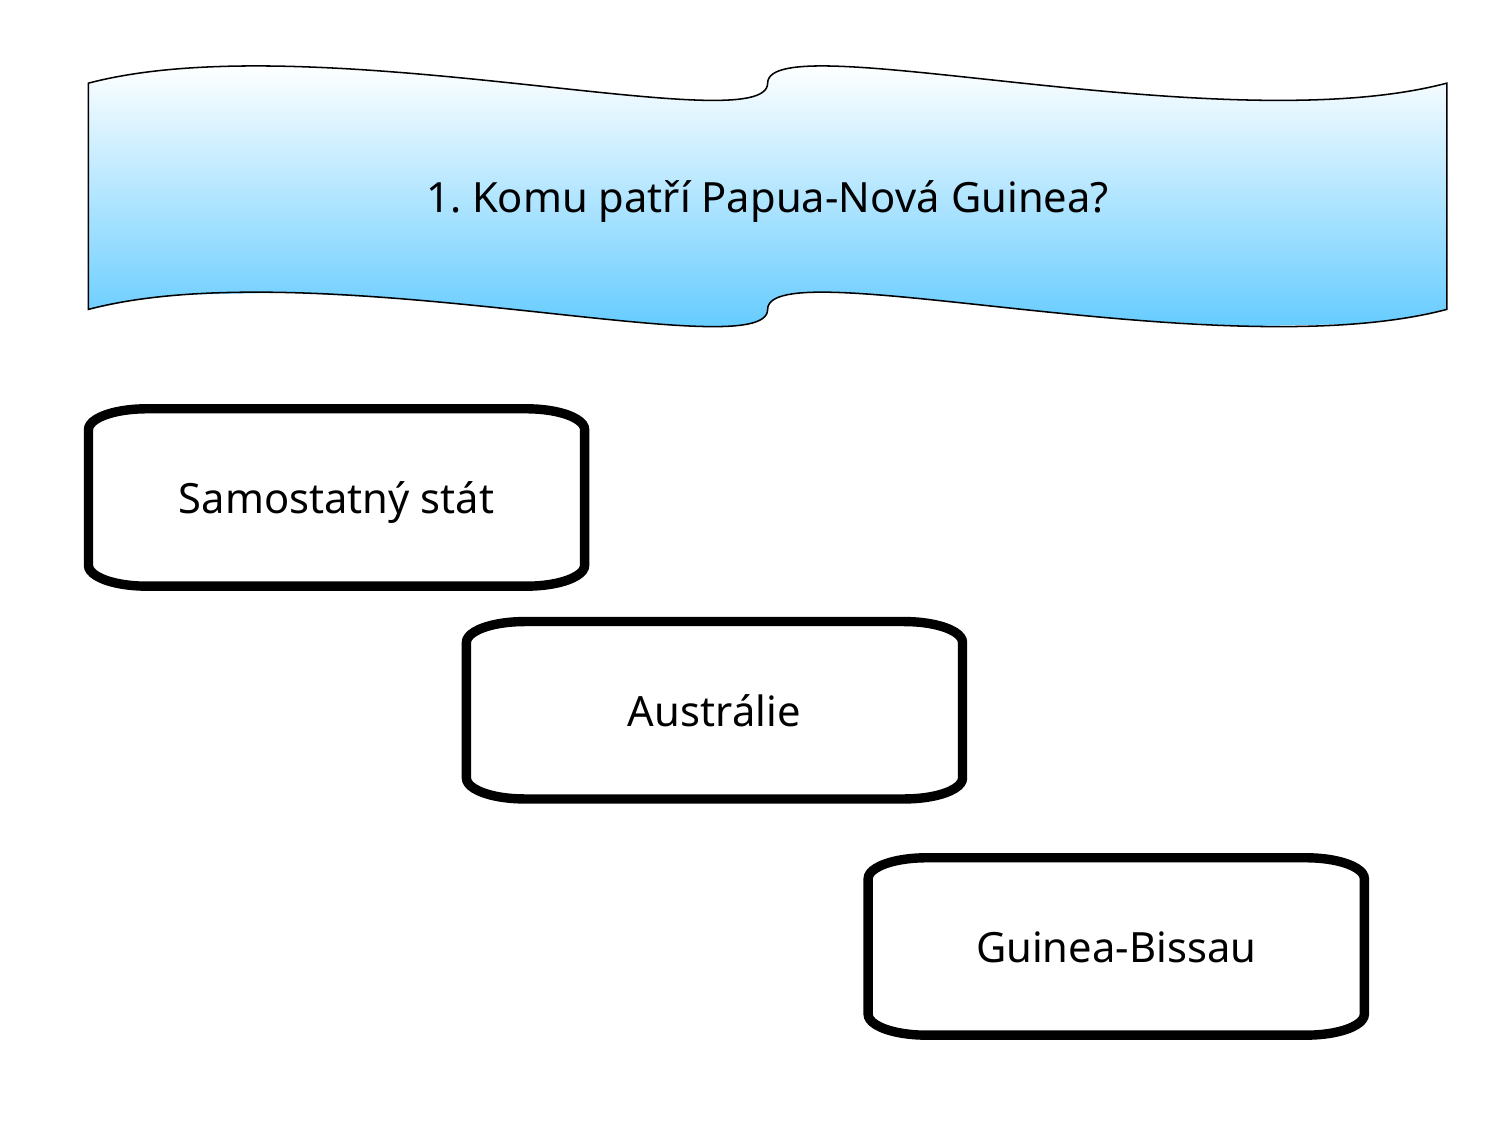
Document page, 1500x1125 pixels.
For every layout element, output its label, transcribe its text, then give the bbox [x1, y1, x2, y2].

text_box Samostatný stát [88, 408, 585, 587]
text_box Guinea-Bissau [868, 857, 1365, 1036]
text_box 1. Komu patří Papua-Nová Guinea? [88, 65, 1447, 327]
text_box Austrálie [466, 621, 963, 799]
